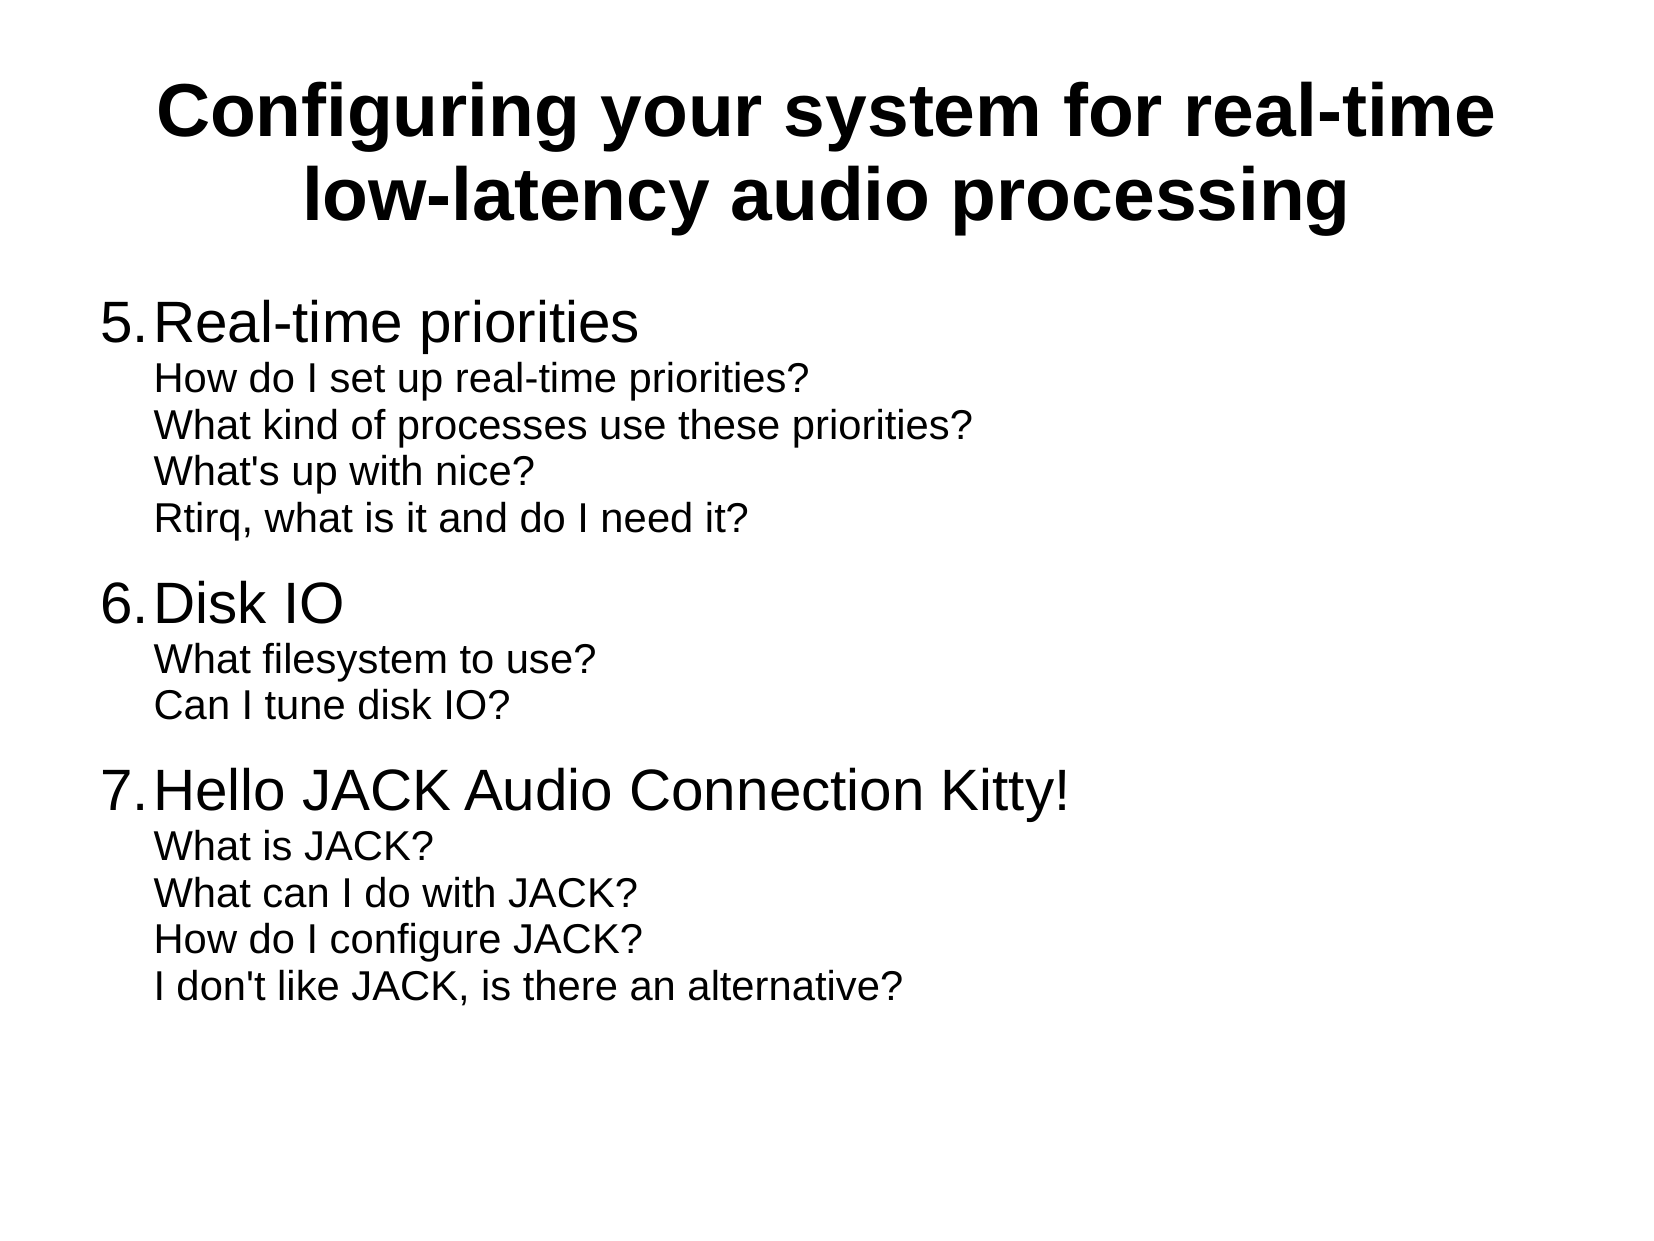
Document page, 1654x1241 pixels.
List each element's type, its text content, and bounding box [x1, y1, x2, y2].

title Configuring your system for real-time low-latency audio processing [82, 56, 1571, 250]
list Real-time priorities How do I set up real-time priorities? What kind of processes use these priorities? What's up with nice? Rtirq, what is it and do I need it? Disk IO What filesystem to use? Can I tune disk IO? Hello JACK Audio Connection Kitty! What is JACK? What can I do with JACK? How do I configure JACK? I don't like JACK, is there an alternative? [82, 290, 1571, 1109]
